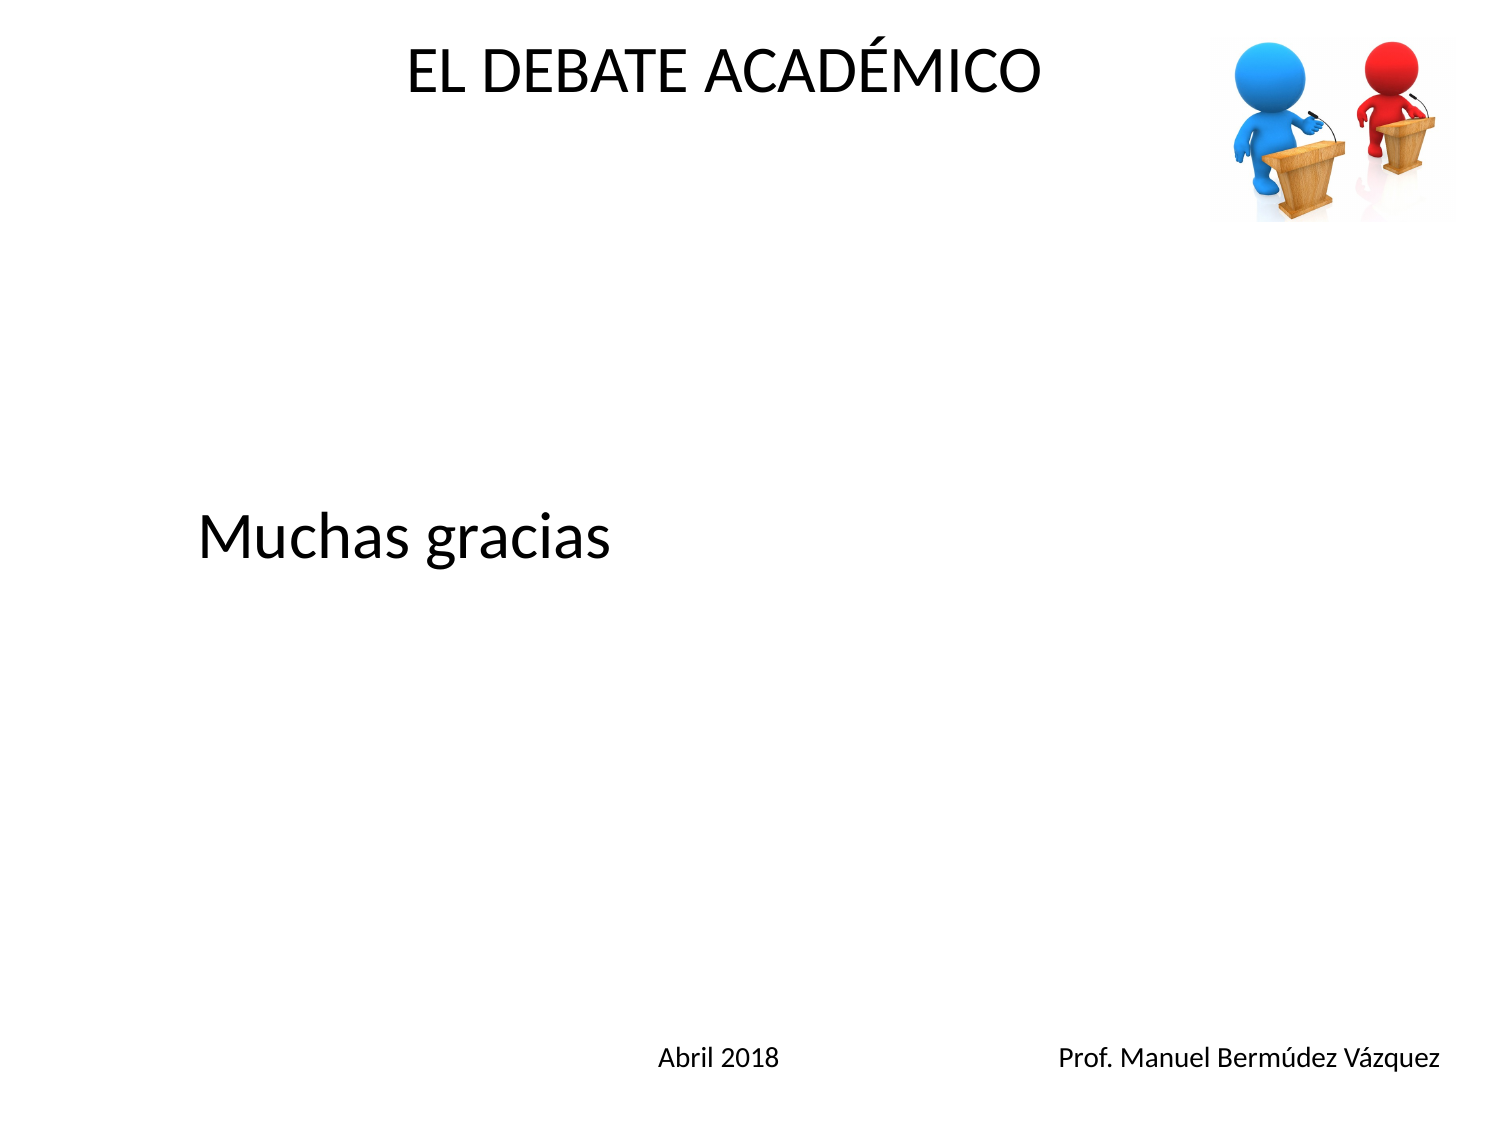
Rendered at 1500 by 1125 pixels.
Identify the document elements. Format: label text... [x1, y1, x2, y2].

text_box Muchas gracias [182, 484, 628, 580]
